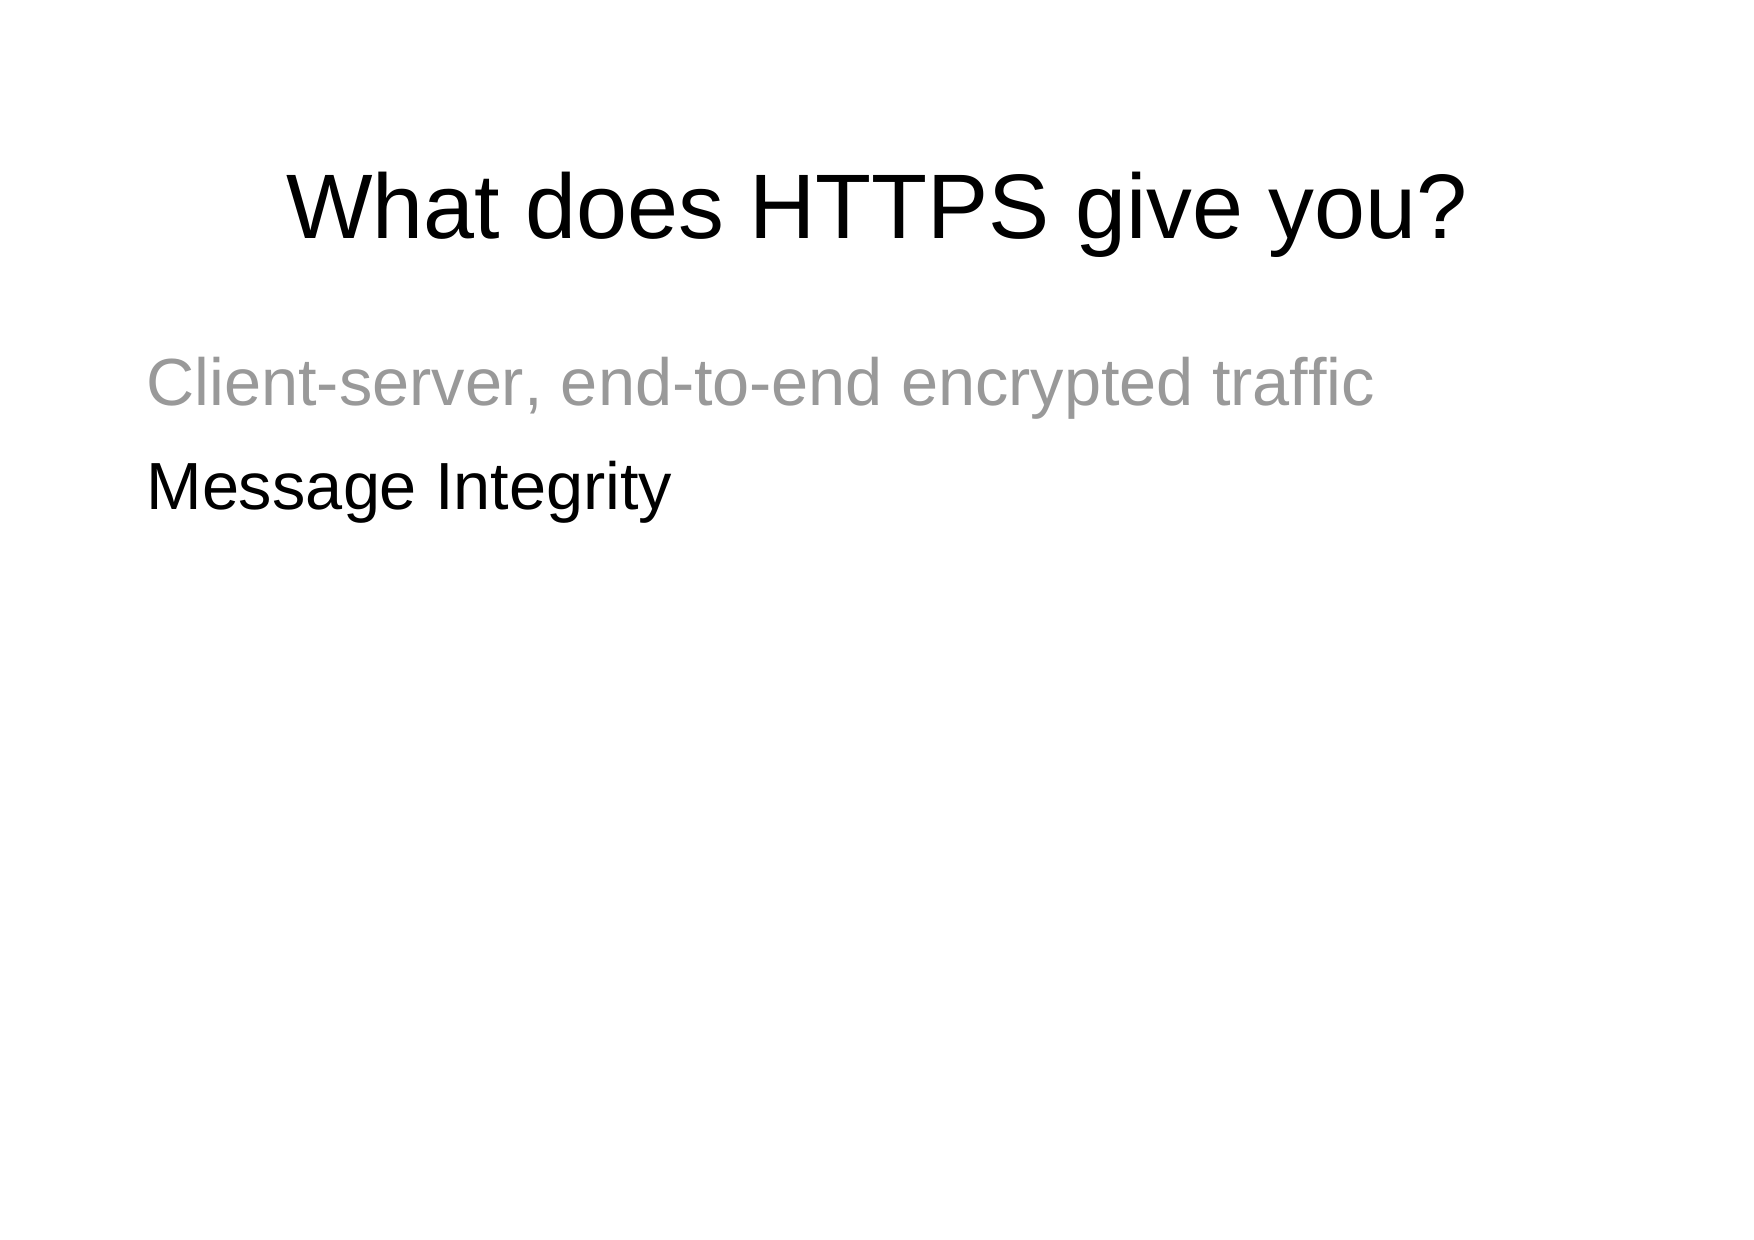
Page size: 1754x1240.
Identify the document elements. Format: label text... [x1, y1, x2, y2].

list Client-server, end-to-end encrypted traffic Message Integrity [128, 344, 1627, 1126]
title What does HTTPS give you? [128, 102, 1627, 310]
